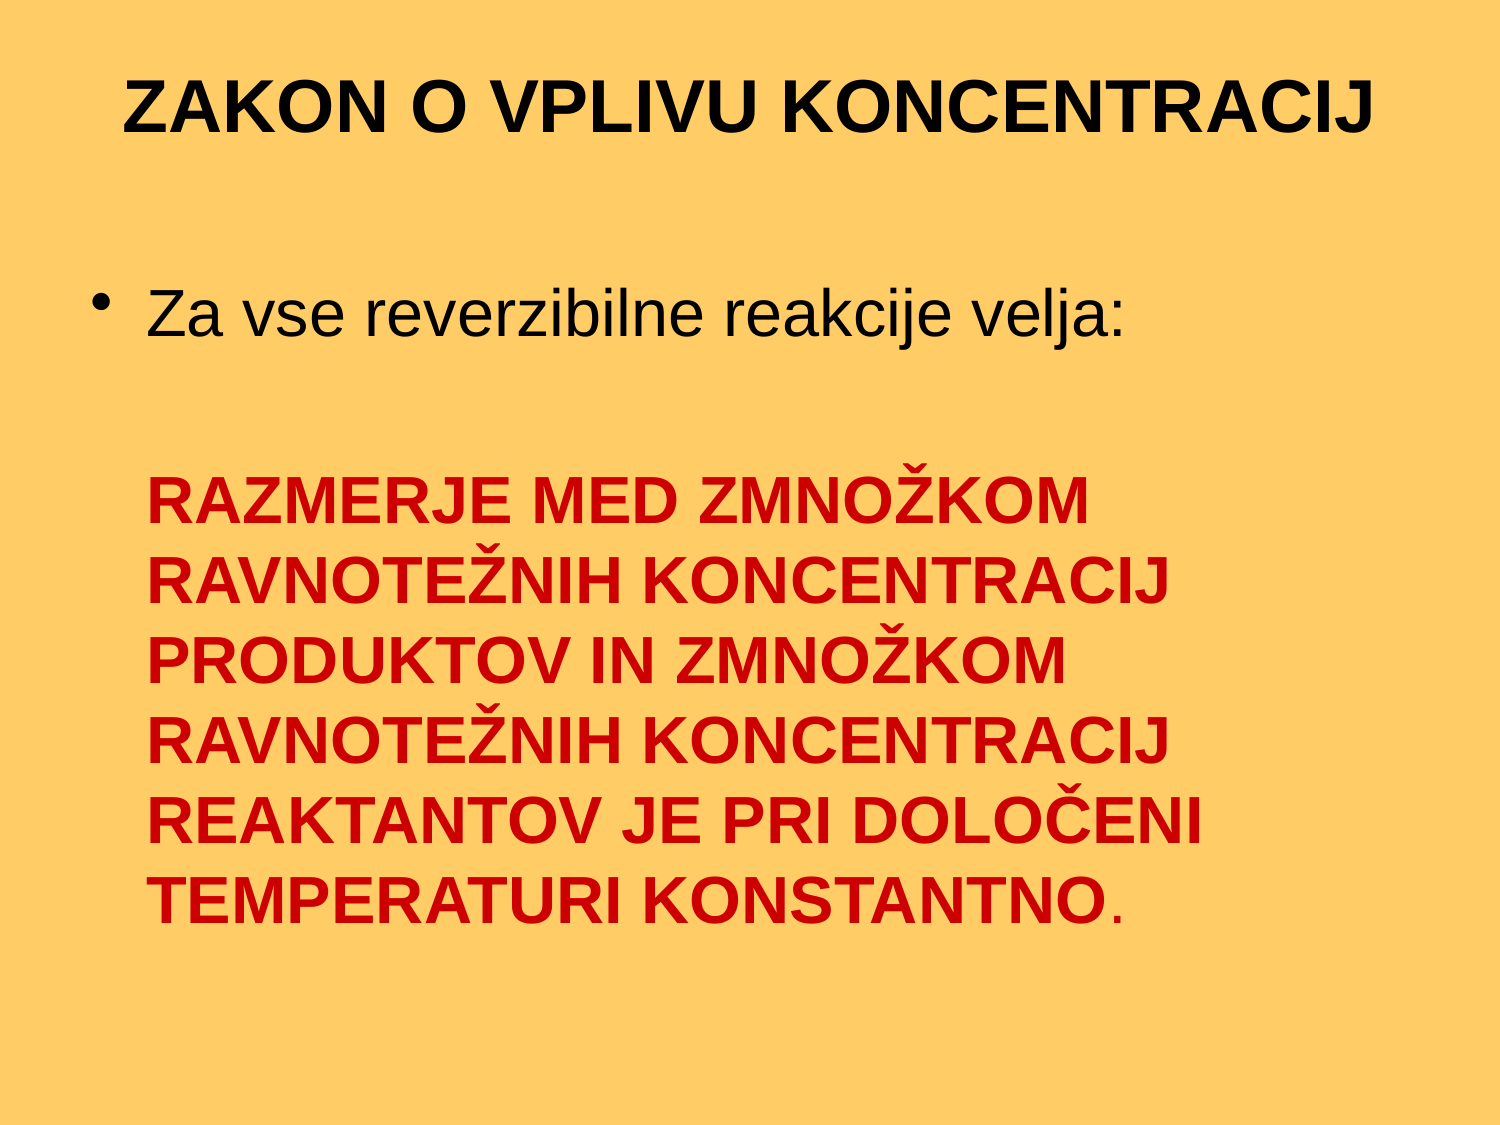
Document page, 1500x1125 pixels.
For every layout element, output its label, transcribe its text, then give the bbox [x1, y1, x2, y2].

title ZAKON O VPLIVU KONCENTRACIJ [75, 45, 1425, 161]
list Za vse reverzibilne reakcije velja: RAZMERJE MED ZMNOŽKOM RAVNOTEŽNIH KONCENTRACIJ PRODUKTOV IN ZMNOŽKOM RAVNOTEŽNIH KONCENTRACIJ REAKTANTOV JE PRI DOLOČENI TEMPERATURI KONSTANTNO. [75, 262, 1425, 1005]
